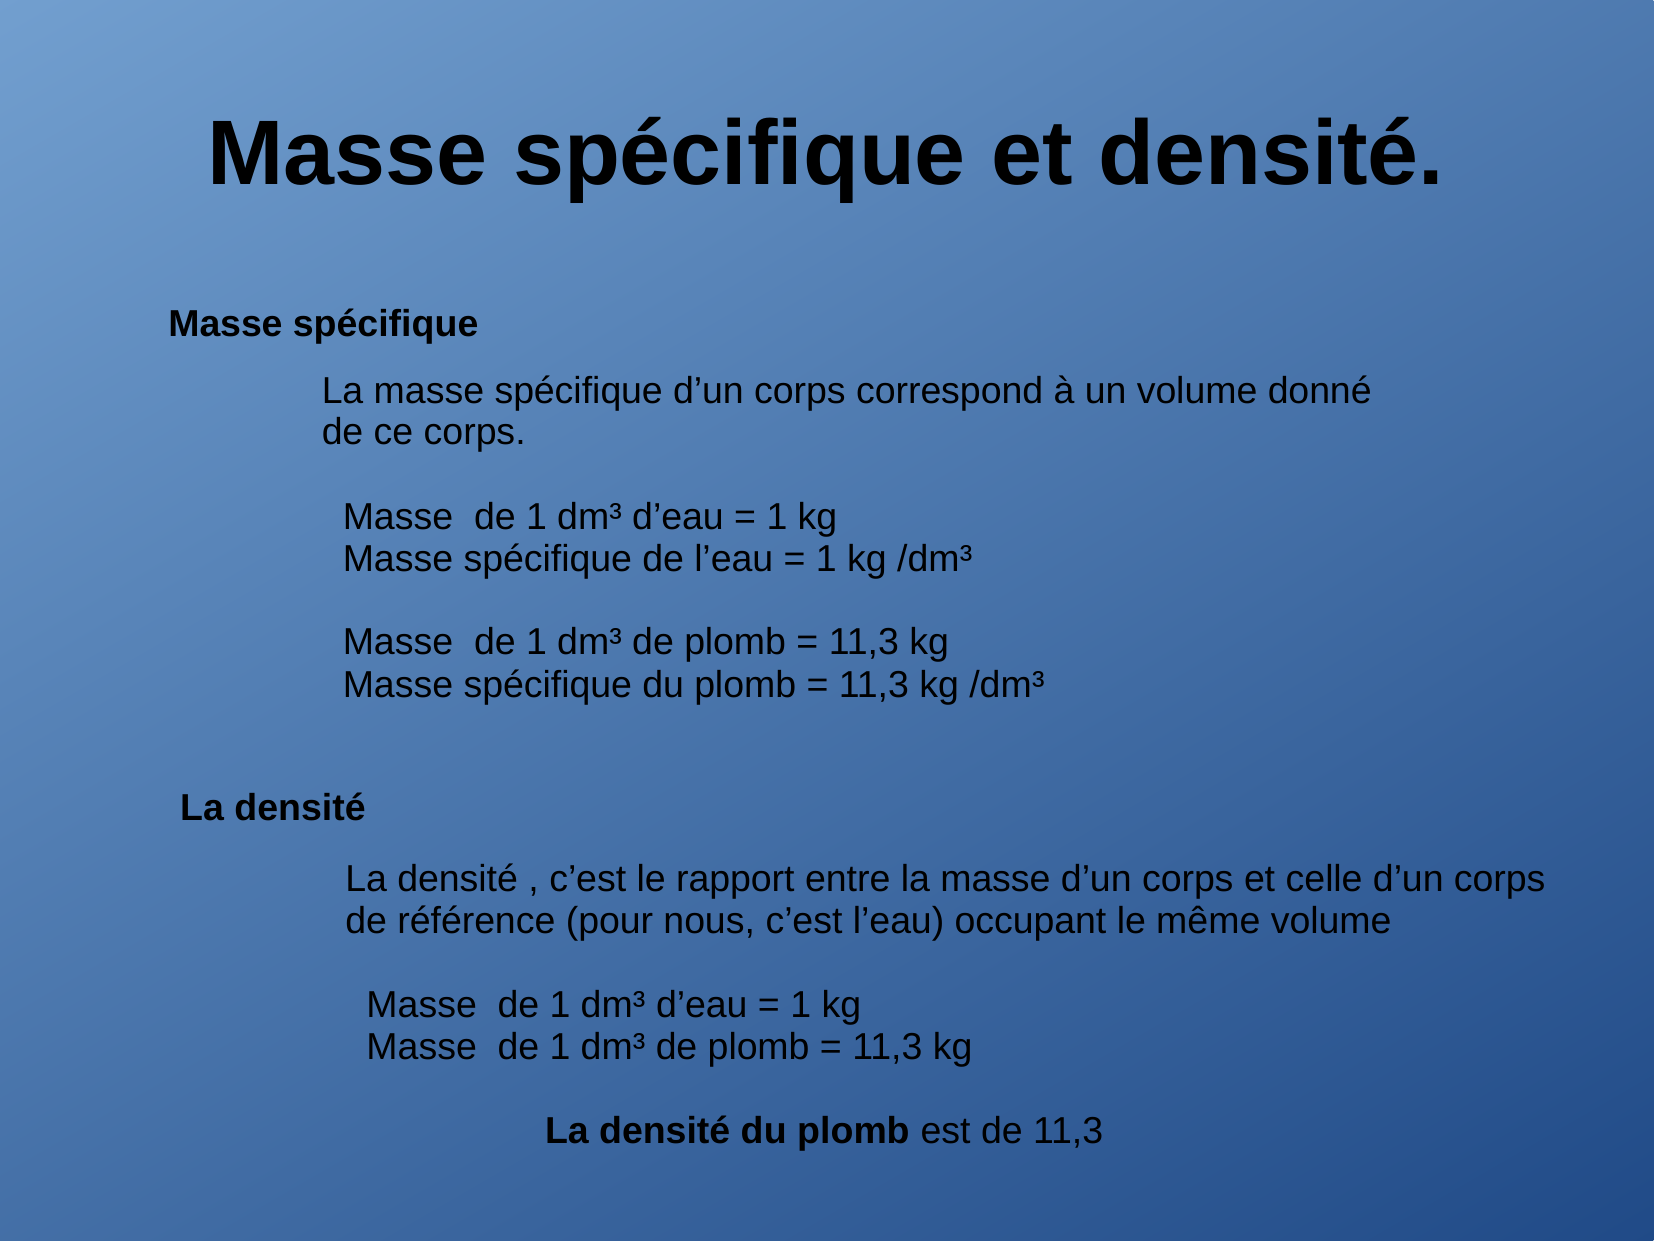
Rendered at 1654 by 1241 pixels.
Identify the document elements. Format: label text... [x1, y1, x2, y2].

title Masse spécifique et densité. [82, 49, 1571, 257]
text_box La masse spécifique d’un corps correspond à un volume donné de ce corps. Masse de 1 dm³ d’eau = 1 kg Masse spécifique de l’eau = 1 kg /dm³ Masse de 1 dm³ de plomb = 11,3 kg Masse spécifique du plomb = 11,3 kg /dm³ [307, 361, 1441, 709]
text_box La densité [165, 779, 449, 836]
text_box Masse spécifique [153, 295, 532, 352]
text_box La densité , c’est le rapport entre la masse d’un corps et celle d’un corps de référence (pour nous, c’est l’eau) occupant le même volume Masse de 1 dm³ d’eau = 1 kg Masse de 1 dm³ de plomb = 11,3 kg La densité du plomb est de 11,3 [330, 850, 1607, 1156]
